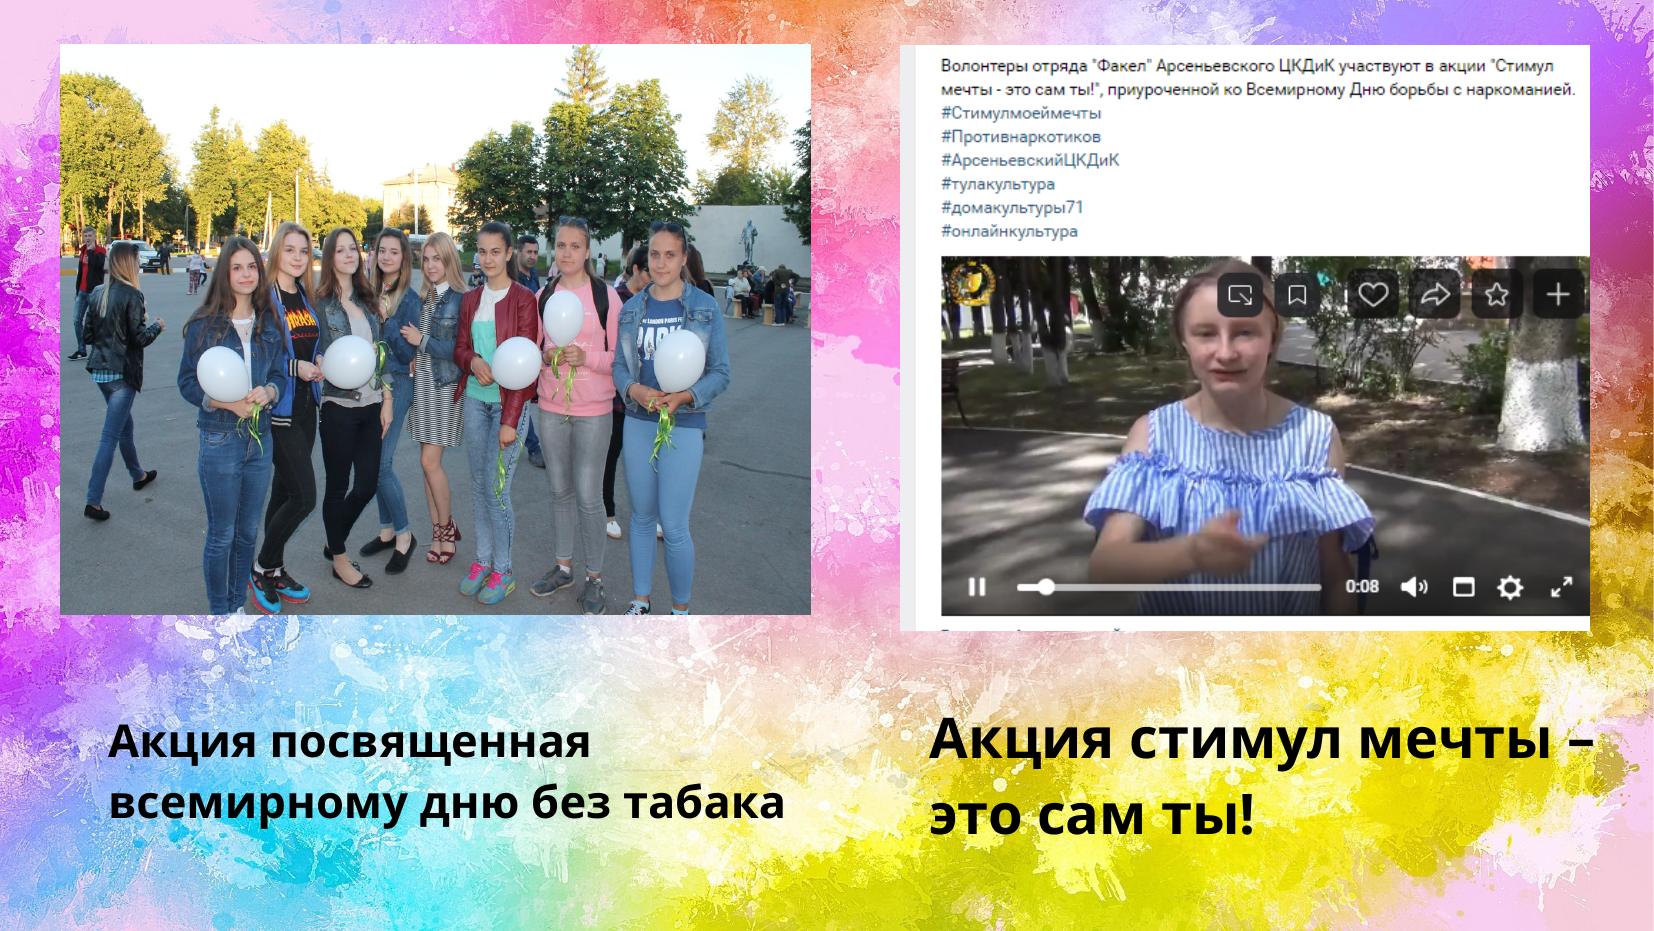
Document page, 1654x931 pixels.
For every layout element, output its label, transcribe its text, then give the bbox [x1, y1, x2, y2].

list Акция стимул мечты – это сам ты! [870, 597, 1597, 856]
picture [0, 0, 1654, 931]
list Акция посвященная всемирному дню без табака [60, 627, 787, 886]
